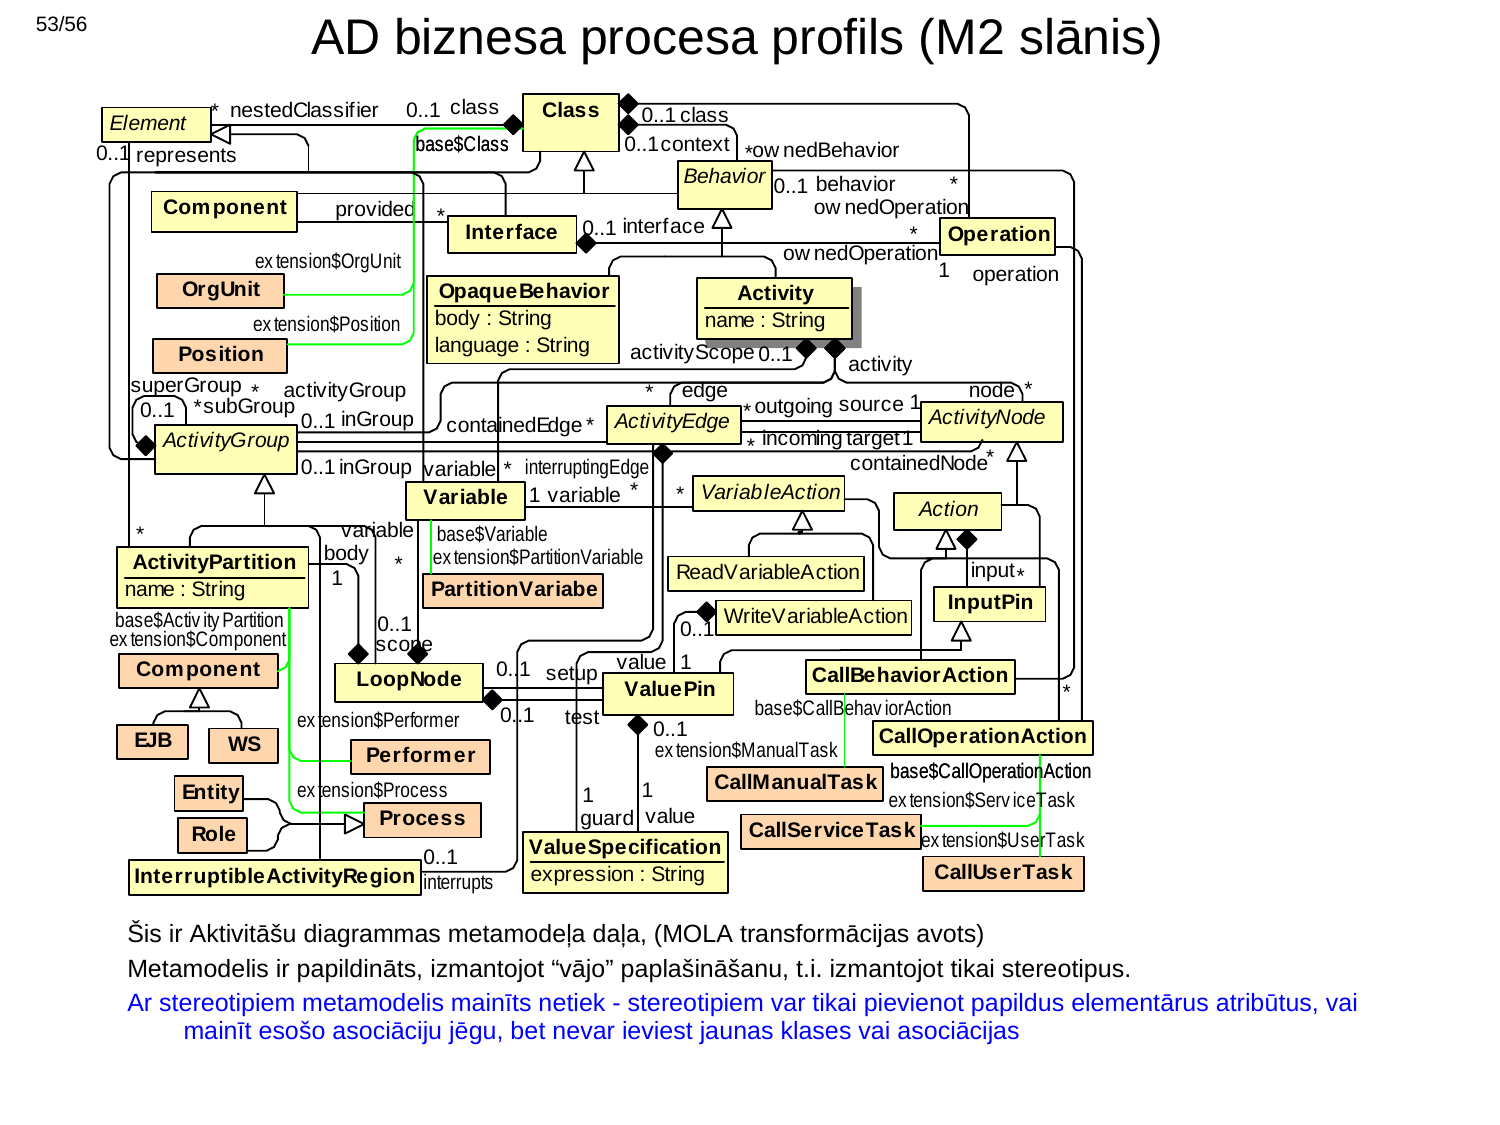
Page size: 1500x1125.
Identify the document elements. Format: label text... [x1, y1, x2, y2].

title AD biznesa procesa profils (M2 slānis) [99, 0, 1375, 76]
picture [75, 75, 1113, 914]
list Šis ir Aktivitāšu diagrammas metamodeļa daļa, (MOLA transformācijas avots) Metamodelis ir papildināts, izmantojot “vājo” paplašināšanu, t.i. izmantojot tikai stereotipus. Ar stereotipiem metamodelis mainīts netiek - stereotipiem var tikai pievienot papildus elementārus atribūtus, vai mainīt esošo asociāciju jēgu, bet nevar ieviest jaunas klases vai asociācijas [112, 912, 1388, 1063]
